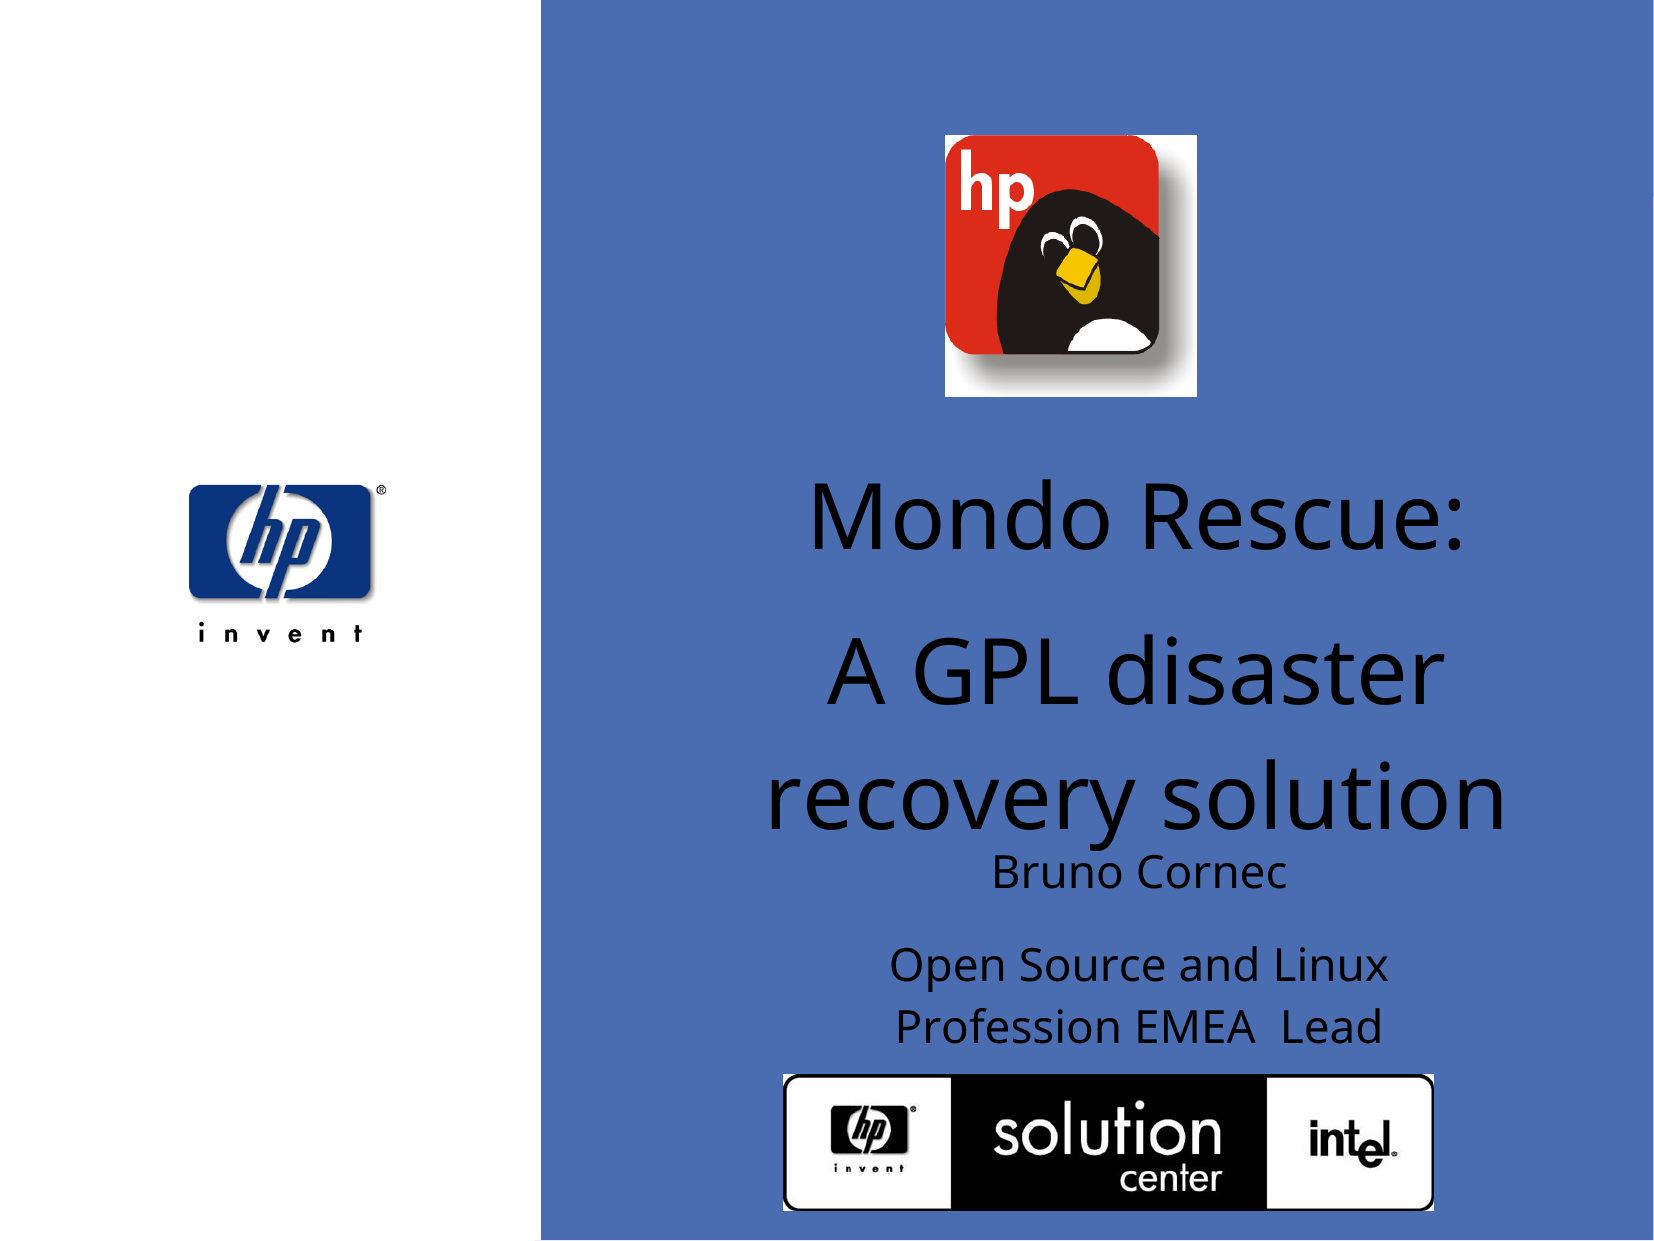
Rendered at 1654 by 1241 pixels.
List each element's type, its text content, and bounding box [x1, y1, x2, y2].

text_box [0, 0, 1654, 1241]
picture [945, 135, 1197, 262]
picture [783, 1074, 1434, 1211]
picture [186, 478, 388, 644]
list Bruno Cornec Open Source and Linux Profession EMEA Lead [695, 753, 1501, 1032]
list Mondo Rescue: A GPL disaster recovery solution [582, 262, 1610, 814]
